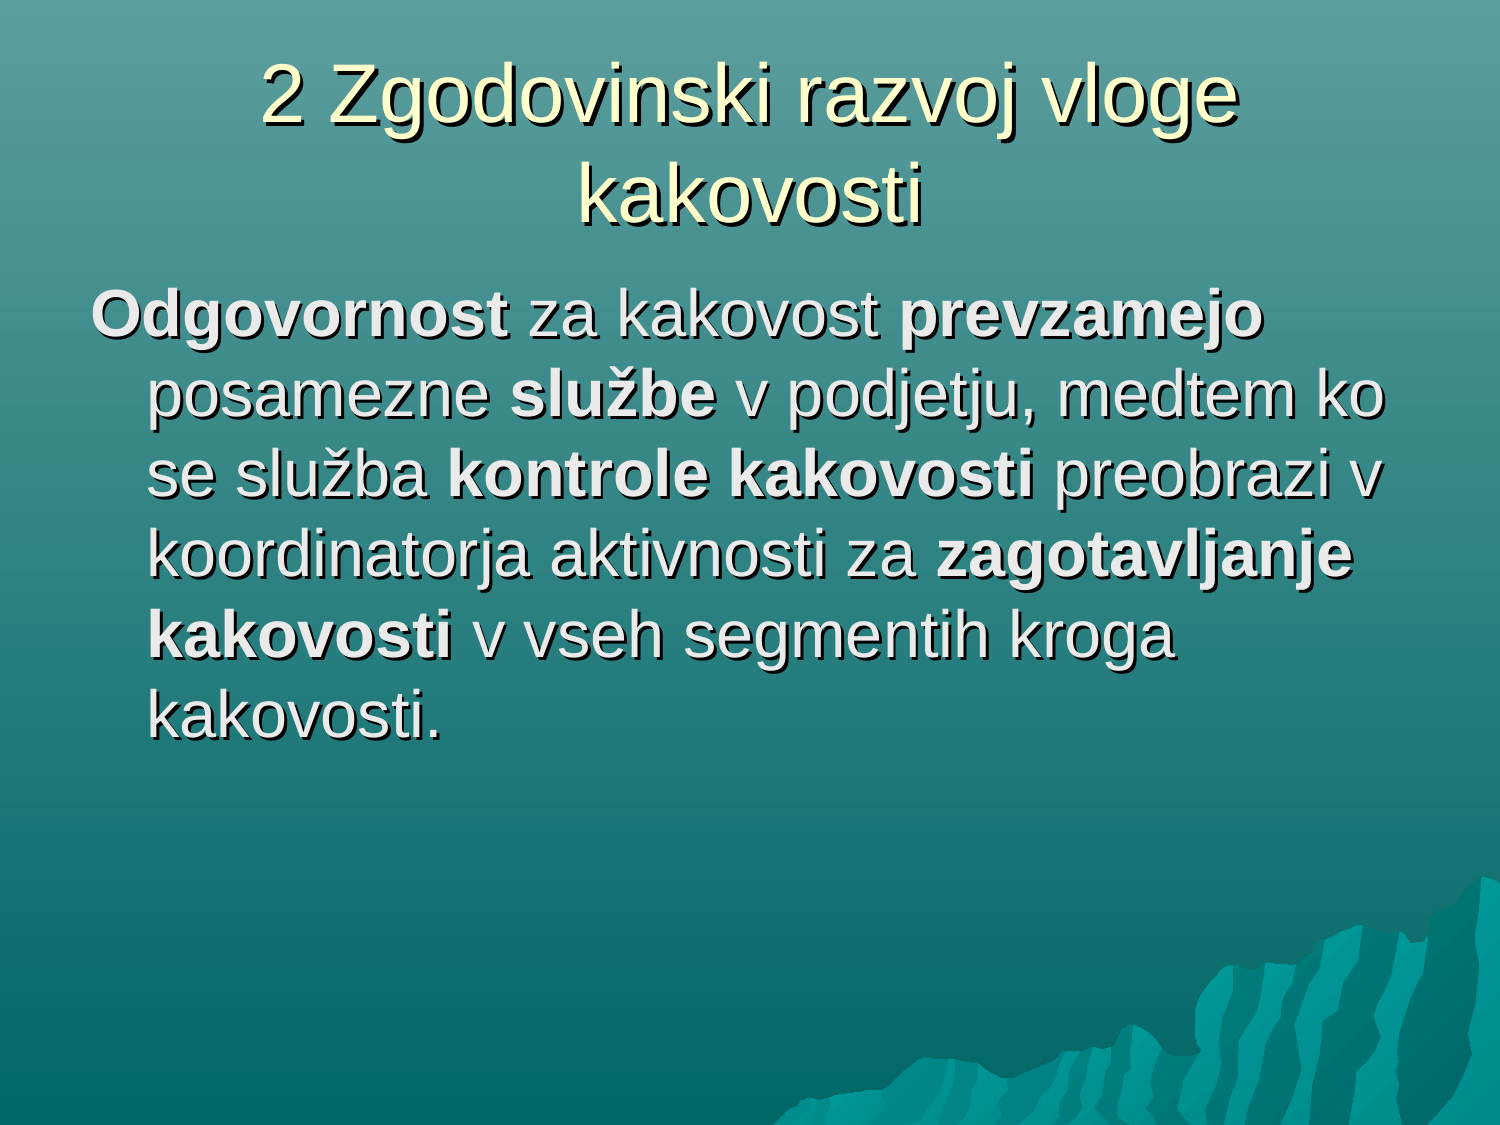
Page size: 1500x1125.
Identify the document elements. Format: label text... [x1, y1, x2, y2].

title 2 Zgodovinski razvoj vloge kakovosti [75, 31, 1426, 247]
list Odgovornost za kakovost prevzamejo posamezne službe v podjetju, medtem ko se služba kontrole kakovosti preobrazi v koordinatorja aktivnosti za zagotavljanje kakovosti v vseh segmentih kroga kakovosti. [75, 262, 1426, 1006]
